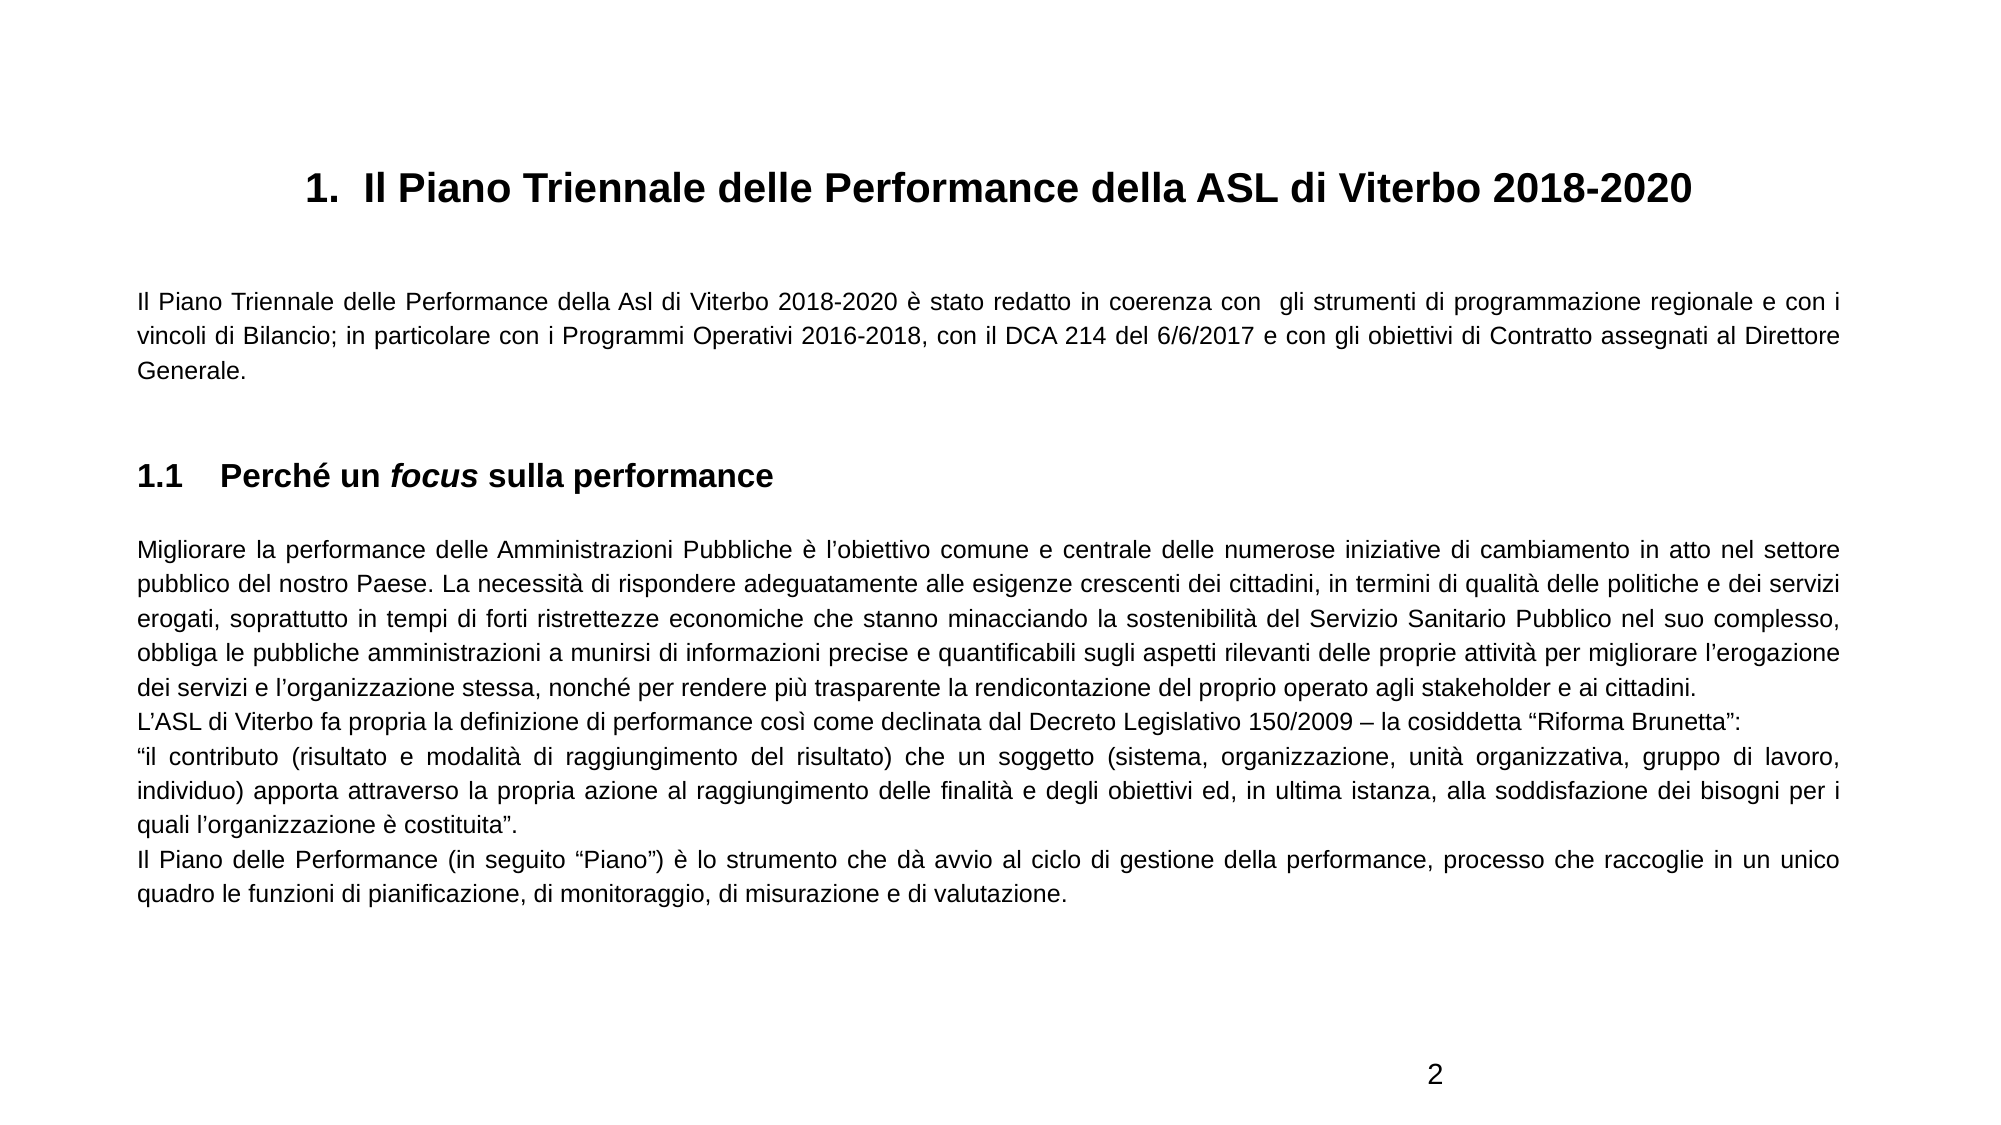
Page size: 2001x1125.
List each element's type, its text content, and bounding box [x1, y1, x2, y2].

slide_number <numero> [1412, 1042, 1863, 1103]
text_box Il Piano Triennale delle Performance della ASL di Viterbo 2018-2020 Il Piano Triennale delle Performance della Asl di Viterbo 2018-2020 è stato redatto in coerenza con gli strumenti di programmazione regionale e con i vincoli di Bilancio; in particolare con i Programmi Operativi 2016-2018, con il DCA 214 del 6/6/2017 e con gli obiettivi di Contratto assegnati al Direttore Generale. 1.1 Perché un focus sulla performance Migliorare la performance delle Amministrazioni Pubbliche è l’obiettivo comune e centrale delle numerose iniziative di cambiamento in atto nel settore pubblico del nostro Paese. La necessità di rispondere adeguatamente alle esigenze crescenti dei cittadini, in termini di qualità delle politiche e dei servizi erogati, soprattutto in tempi di forti ristrettezze economiche che stanno minacciando la sostenibilità del Servizio Sanitario Pubblico nel suo complesso, obbliga le pubbliche amministrazioni a munirsi di informazioni precise e quantificabili sugli aspetti rilevanti delle proprie attività per migliorare l’erogazione dei servizi e l’organizzazione stessa, nonché per rendere più trasparente la rendicontazione del proprio operato agli stakeholder e ai cittadini. L’ASL di Viterbo fa propria la definizione di performance così come declinata dal Decreto Legislativo 150/2009 – la cosiddetta “Riforma Brunetta”: “il contributo (risultato e modalità di raggiungimento del risultato) che un soggetto (sistema, organizzazione, unità organizzativa, gruppo di lavoro, individuo) apporta attraverso la propria azione al raggiungimento delle finalità e degli obiettivi ed, in ultima istanza, alla soddisfazione dei bisogni per i quali l’organizzazione è costituita”. Il Piano delle Performance (in seguito “Piano”) è lo strumento che dà avvio al ciclo di gestione della performance, processo che raccoglie in un unico quadro le funzioni di pianificazione, di monitoraggio, di misurazione e di valutazione. [122, 153, 1860, 1125]
